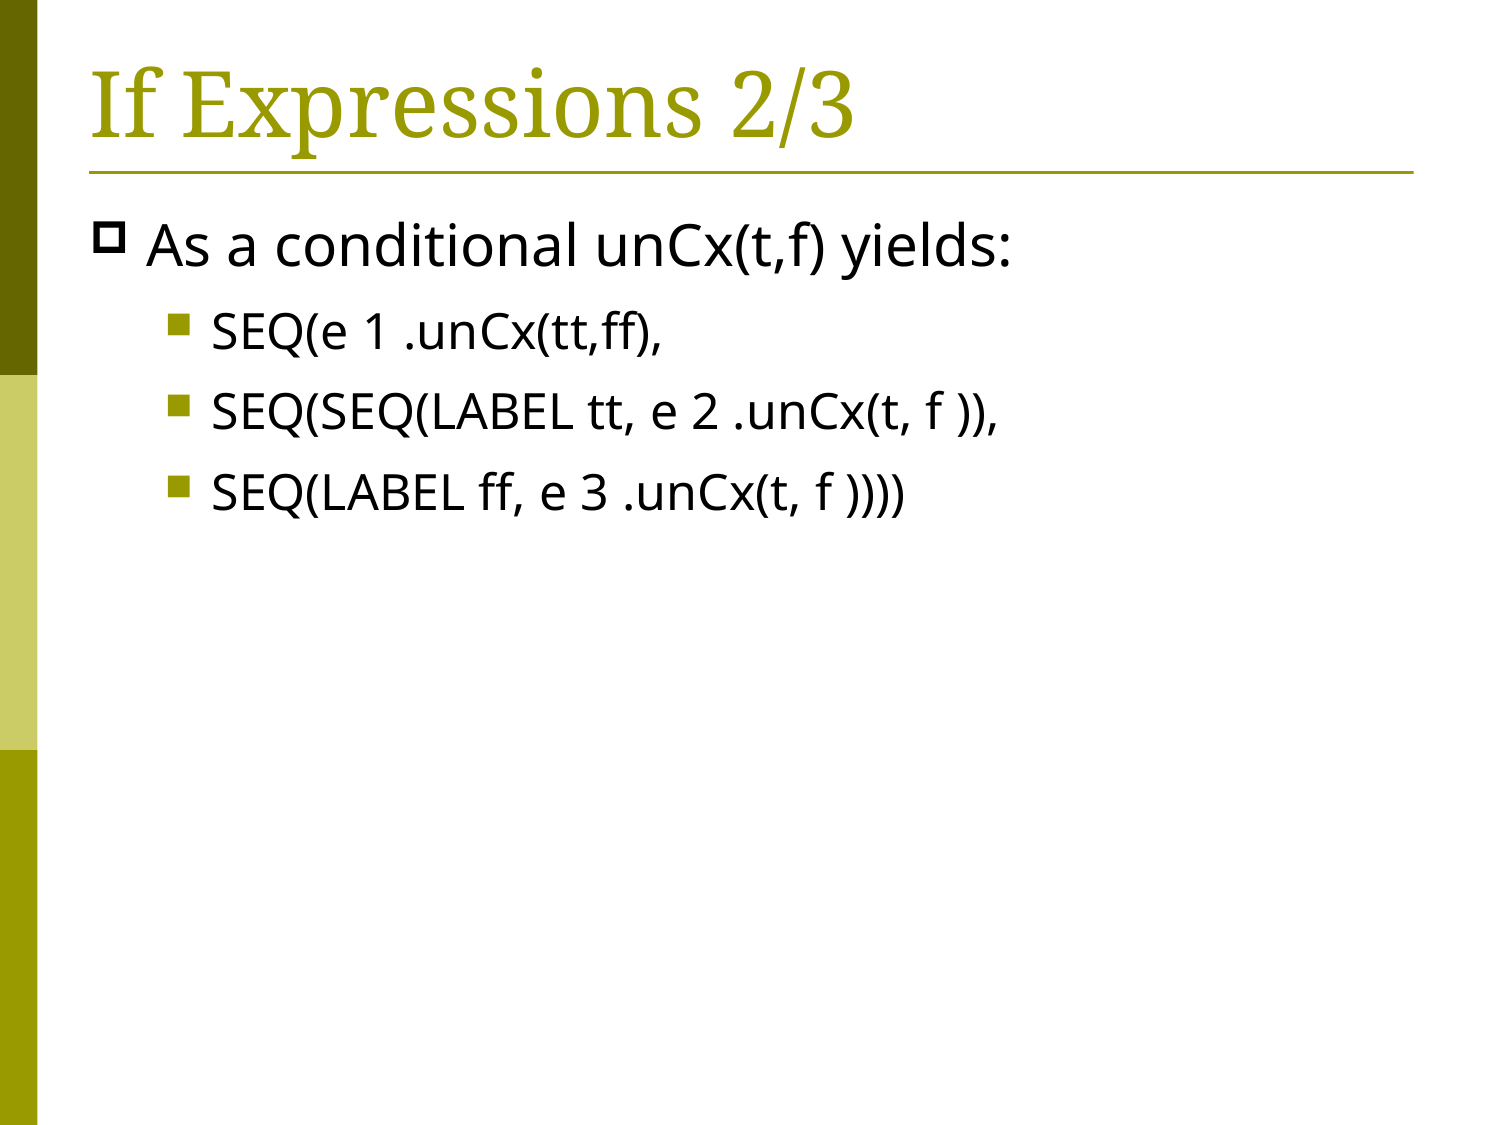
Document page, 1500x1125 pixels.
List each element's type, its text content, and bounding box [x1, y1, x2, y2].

list As a conditional unCx(t,f) yields: SEQ(e 1 .unCx(tt,ff), SEQ(SEQ(LABEL tt, e 2 .unCx(t, f )), SEQ(LABEL ff, e 3 .unCx(t, f )))) [75, 196, 1426, 1006]
title If Expressions 2/3 [75, 45, 1426, 173]
